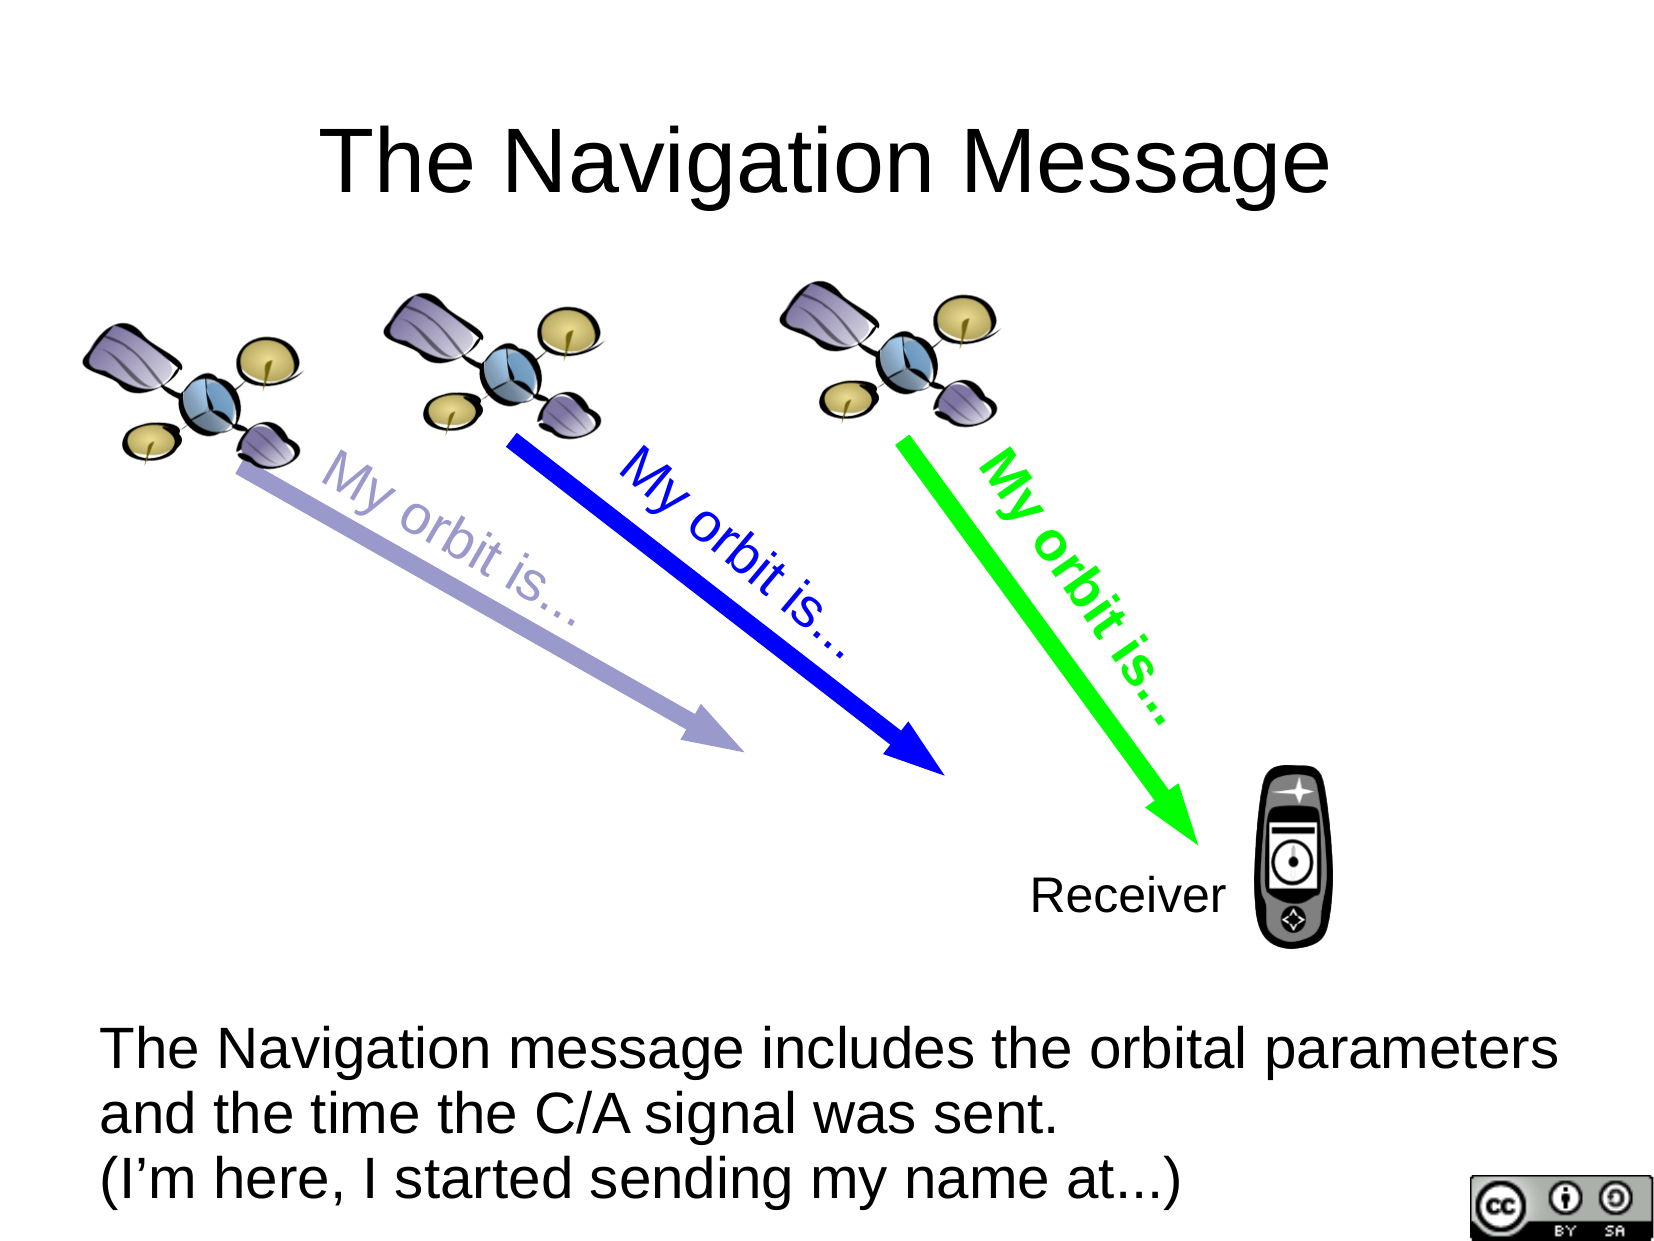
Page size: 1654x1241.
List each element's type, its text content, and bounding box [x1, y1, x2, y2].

text_box My orbit is... [975, 515, 1218, 759]
picture [1254, 765, 1333, 949]
picture [1470, 1175, 1654, 1241]
text_box My orbit is... [646, 515, 893, 691]
text_box The Navigation message includes the orbital parameters and the time the C/A signal was sent. (I’m here, I started sending my name at...) [85, 1008, 1603, 1219]
picture [0, 196, 1102, 557]
title The Navigation Message [123, 57, 1529, 264]
text_box My orbit is... [405, 527, 619, 657]
text_box Receiver [1014, 860, 1242, 942]
